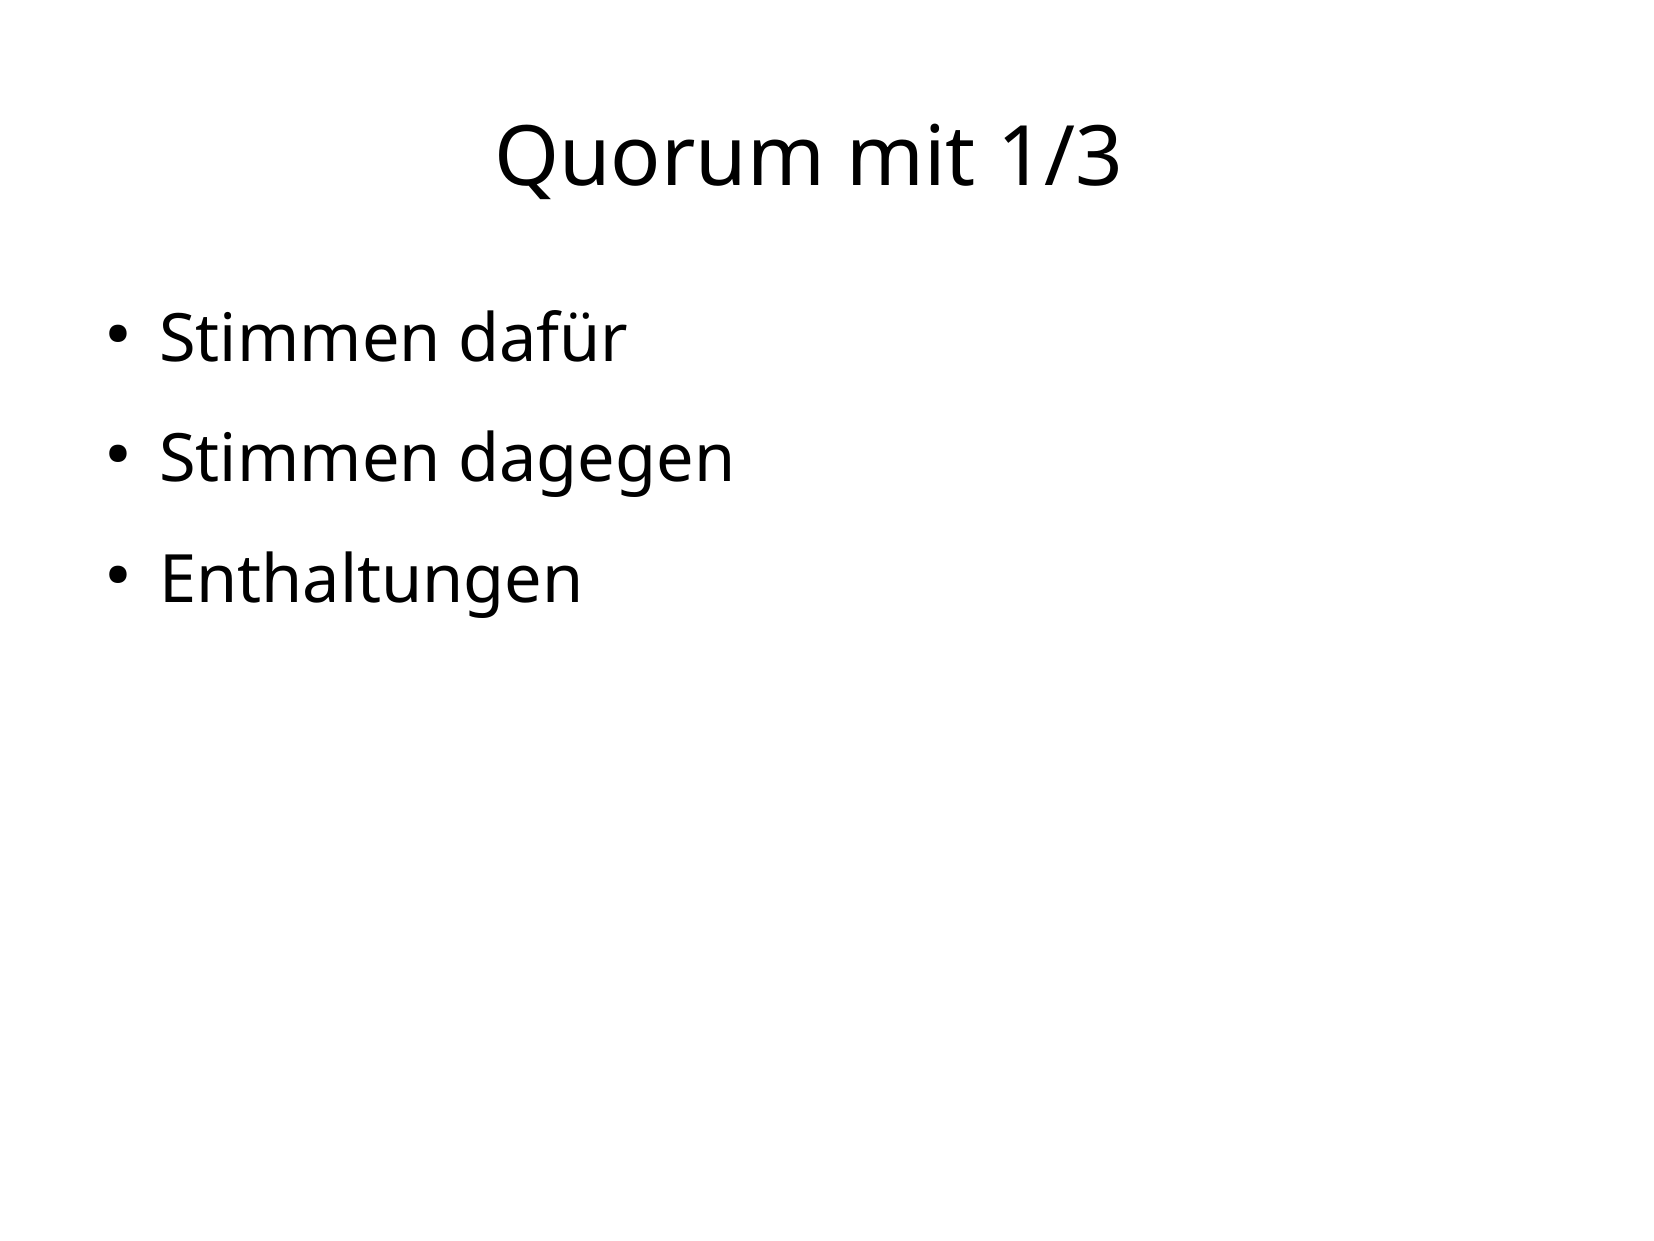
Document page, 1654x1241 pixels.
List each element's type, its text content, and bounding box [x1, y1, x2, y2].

list Stimmen dafür Stimmen dagegen Enthaltungen [88, 290, 1572, 1094]
title Quorum mit 1/3 [82, 56, 1571, 250]
